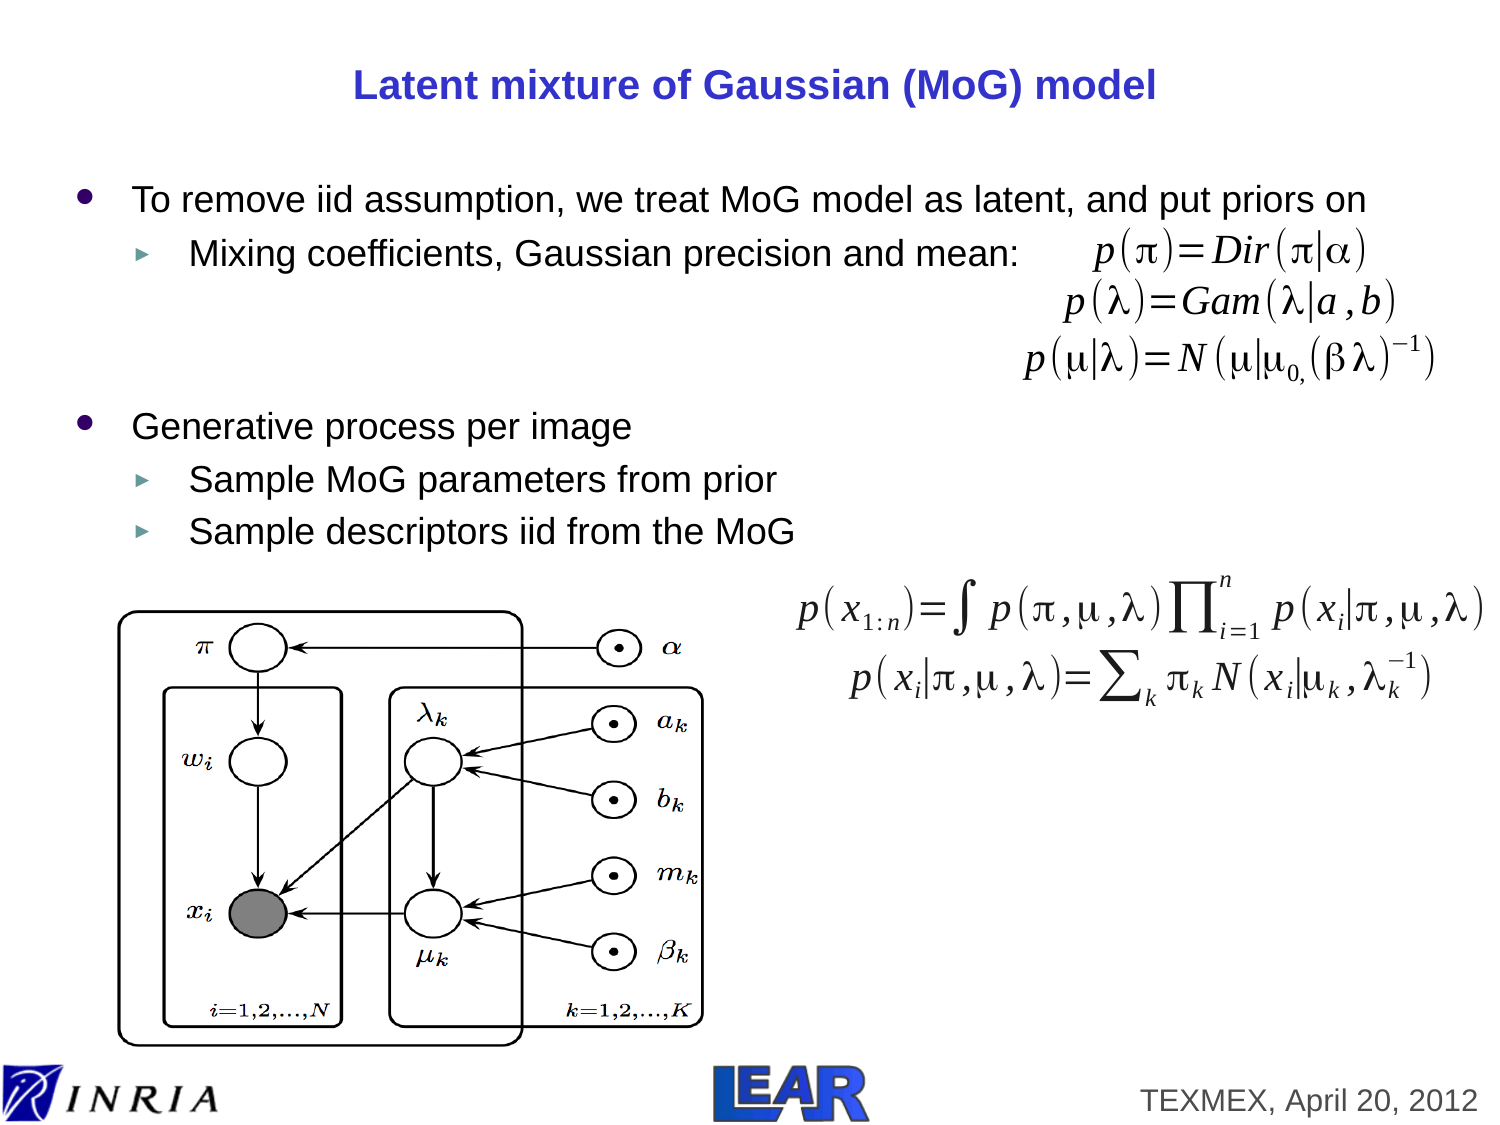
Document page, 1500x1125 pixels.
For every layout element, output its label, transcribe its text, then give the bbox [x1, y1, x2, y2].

title Latent mixture of Gaussian (MoG) model [51, 46, 1459, 123]
chart [1012, 224, 1444, 388]
picture [112, 599, 713, 1054]
picture [709, 1063, 872, 1124]
chart [787, 565, 1492, 713]
list To remove iid assumption, we treat MoG model as latent, and put priors on Mixing coefficients, Gaussian precision and mean: Generative process per image Sample MoG parameters from prior Sample descriptors iid from the MoG [75, 178, 1425, 1057]
picture [0, 1050, 361, 1125]
